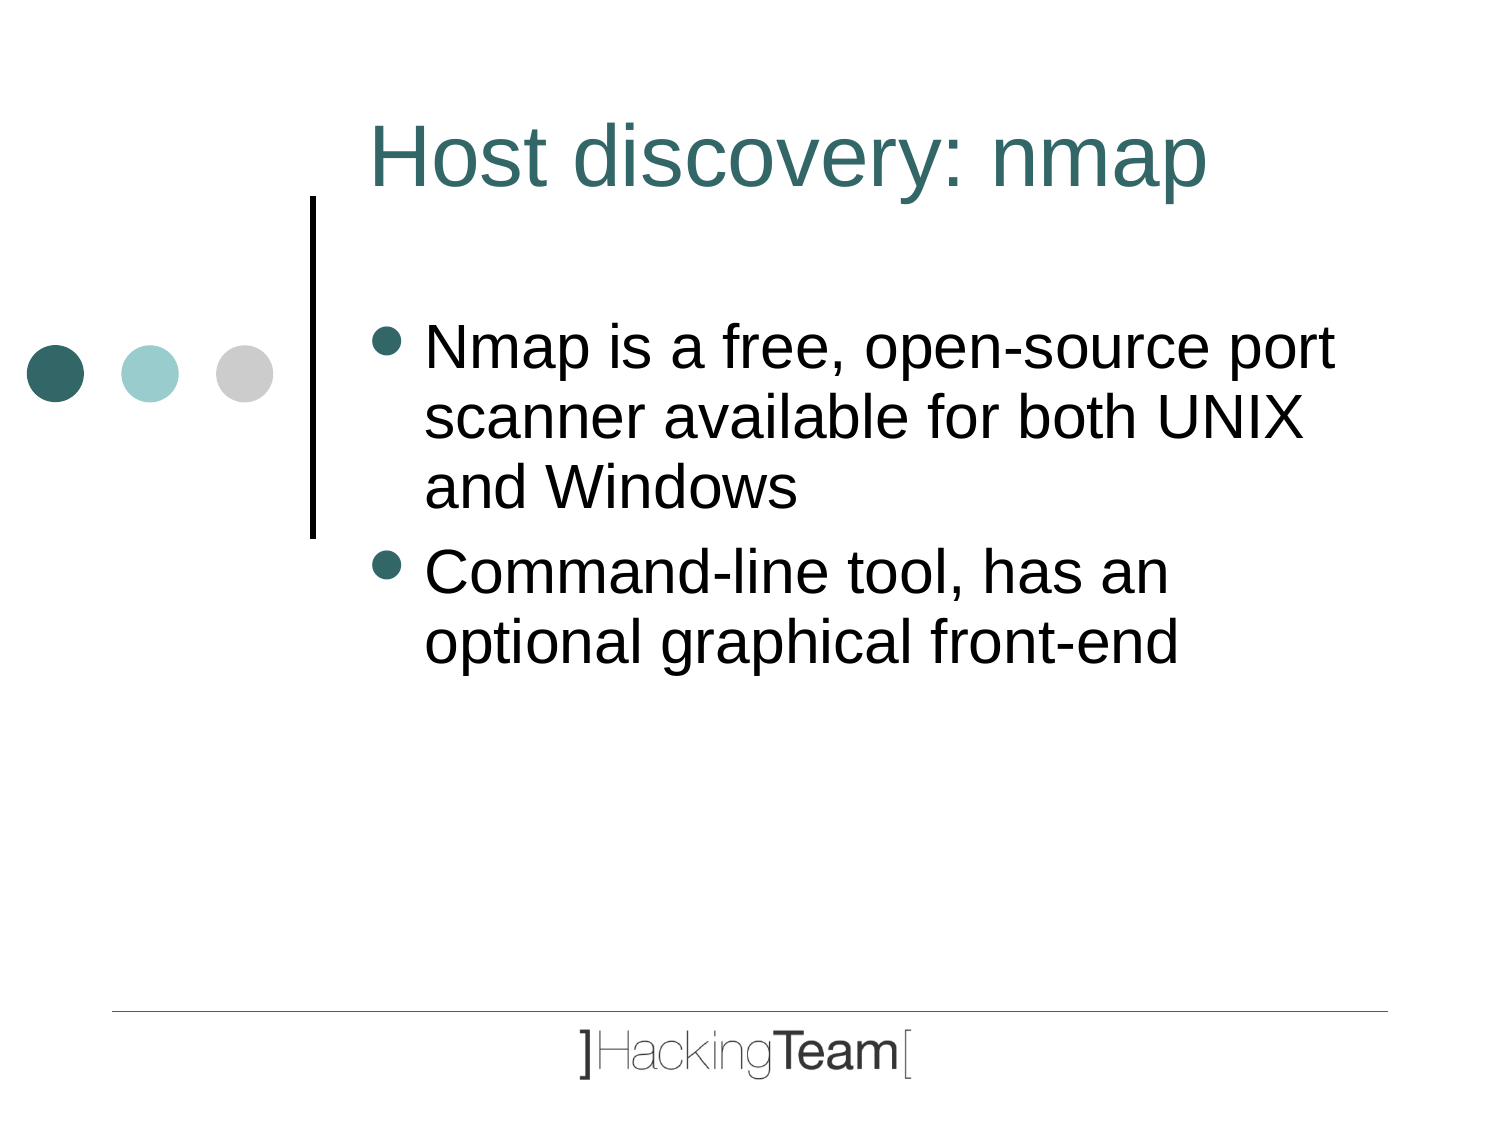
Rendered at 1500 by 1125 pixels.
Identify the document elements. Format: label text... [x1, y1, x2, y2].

list Nmap is a free, open-source port scanner available for both UNIX and Windows Command-line tool, has an optional graphical front-end [249, 312, 1401, 1041]
title Host discovery: nmap [249, 38, 1401, 275]
picture [574, 1041, 916, 1084]
